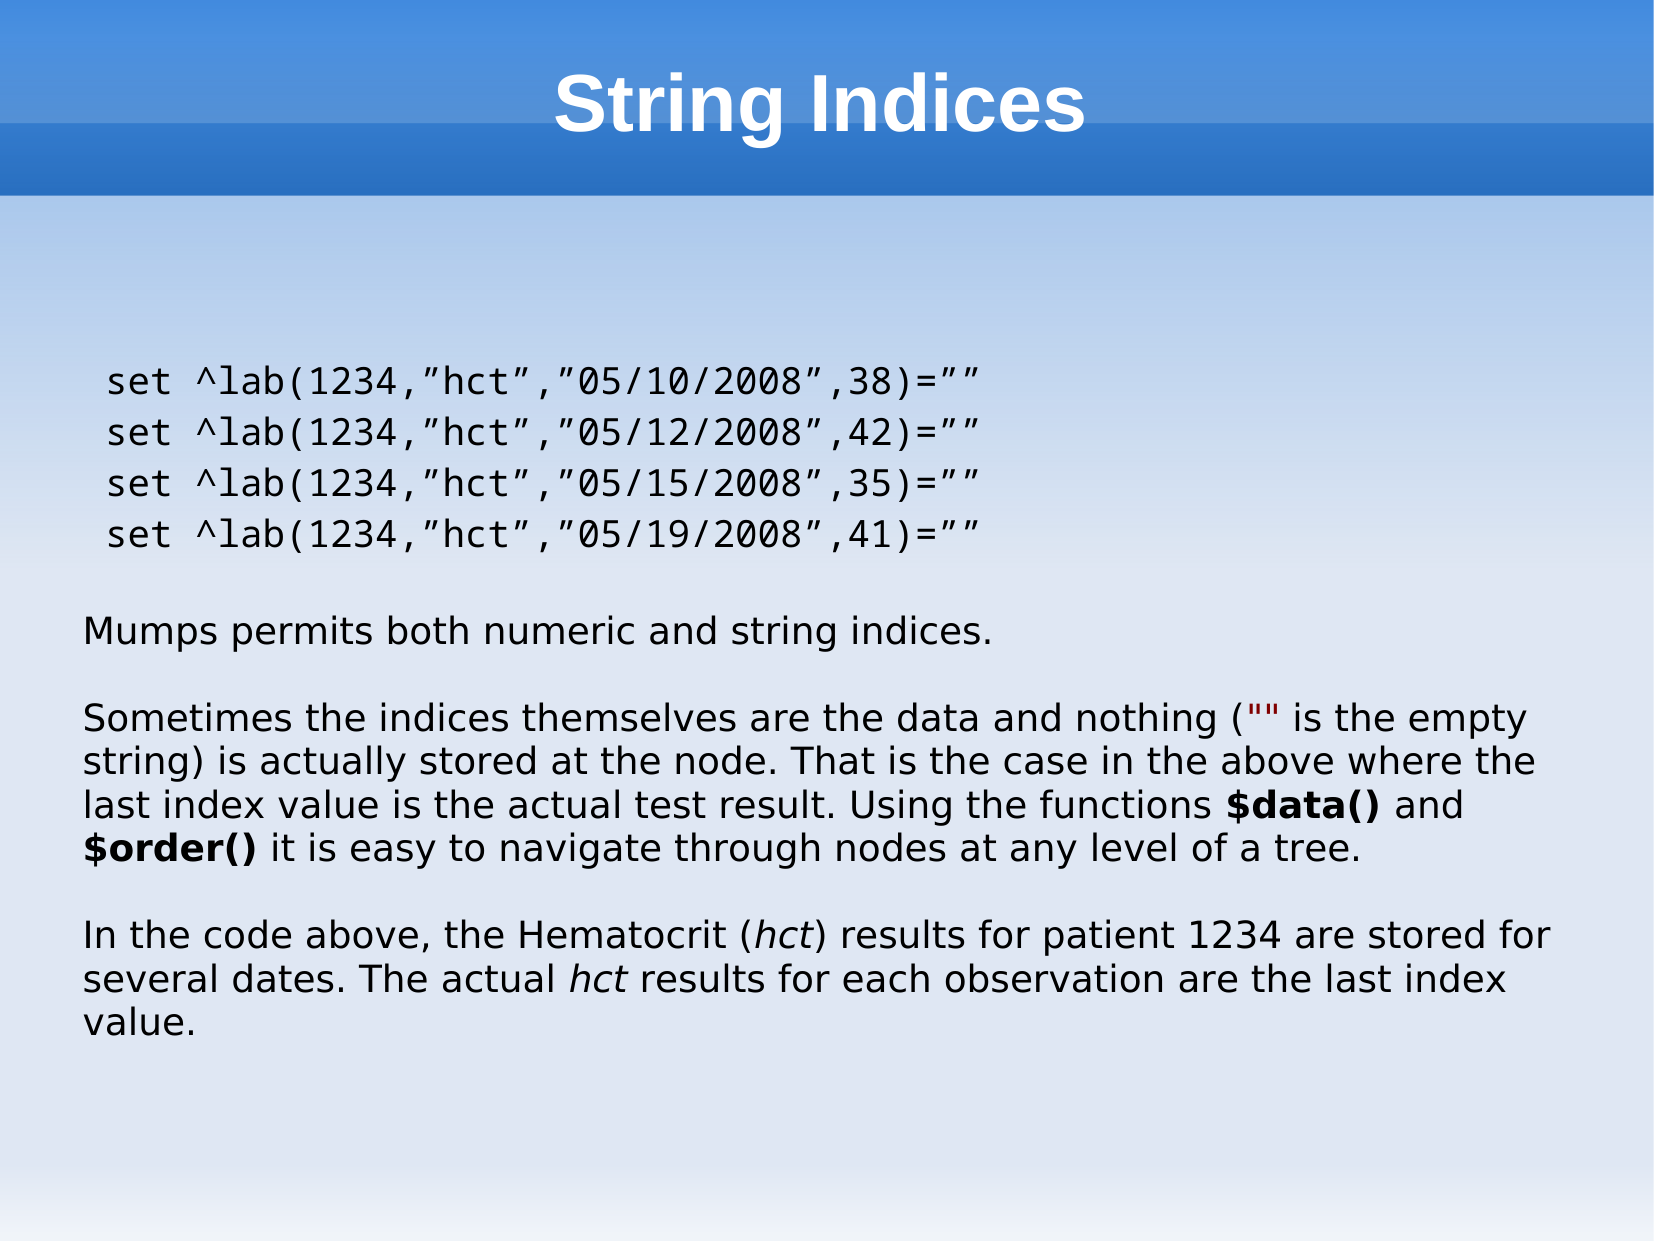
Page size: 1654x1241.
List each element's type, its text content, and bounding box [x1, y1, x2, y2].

title String Indices [76, 0, 1565, 208]
picture [0, 0, 1654, 1241]
subtitle set ^lab(1234,”hct”,”05/10/2008”,38)=”” set ^lab(1234,”hct”,”05/12/2008”,42)=”” set ^lab(1234,”hct”,”05/15/2008”,35)=”” set ^lab(1234,”hct”,”05/19/2008”,41)=”” Mumps permits both numeric and string indices. Sometimes the indices themselves are the data and nothing ("" is the empty string) is actually stored at the node. That is the case in the above where the last index value is the actual test result. Using the functions $data() and $order() it is easy to navigate through nodes at any level of a tree. In the code above, the Hematocrit (hct) results for patient 1234 are stored for several dates. The actual hct results for each observation are the last index value. [82, 290, 1571, 1109]
